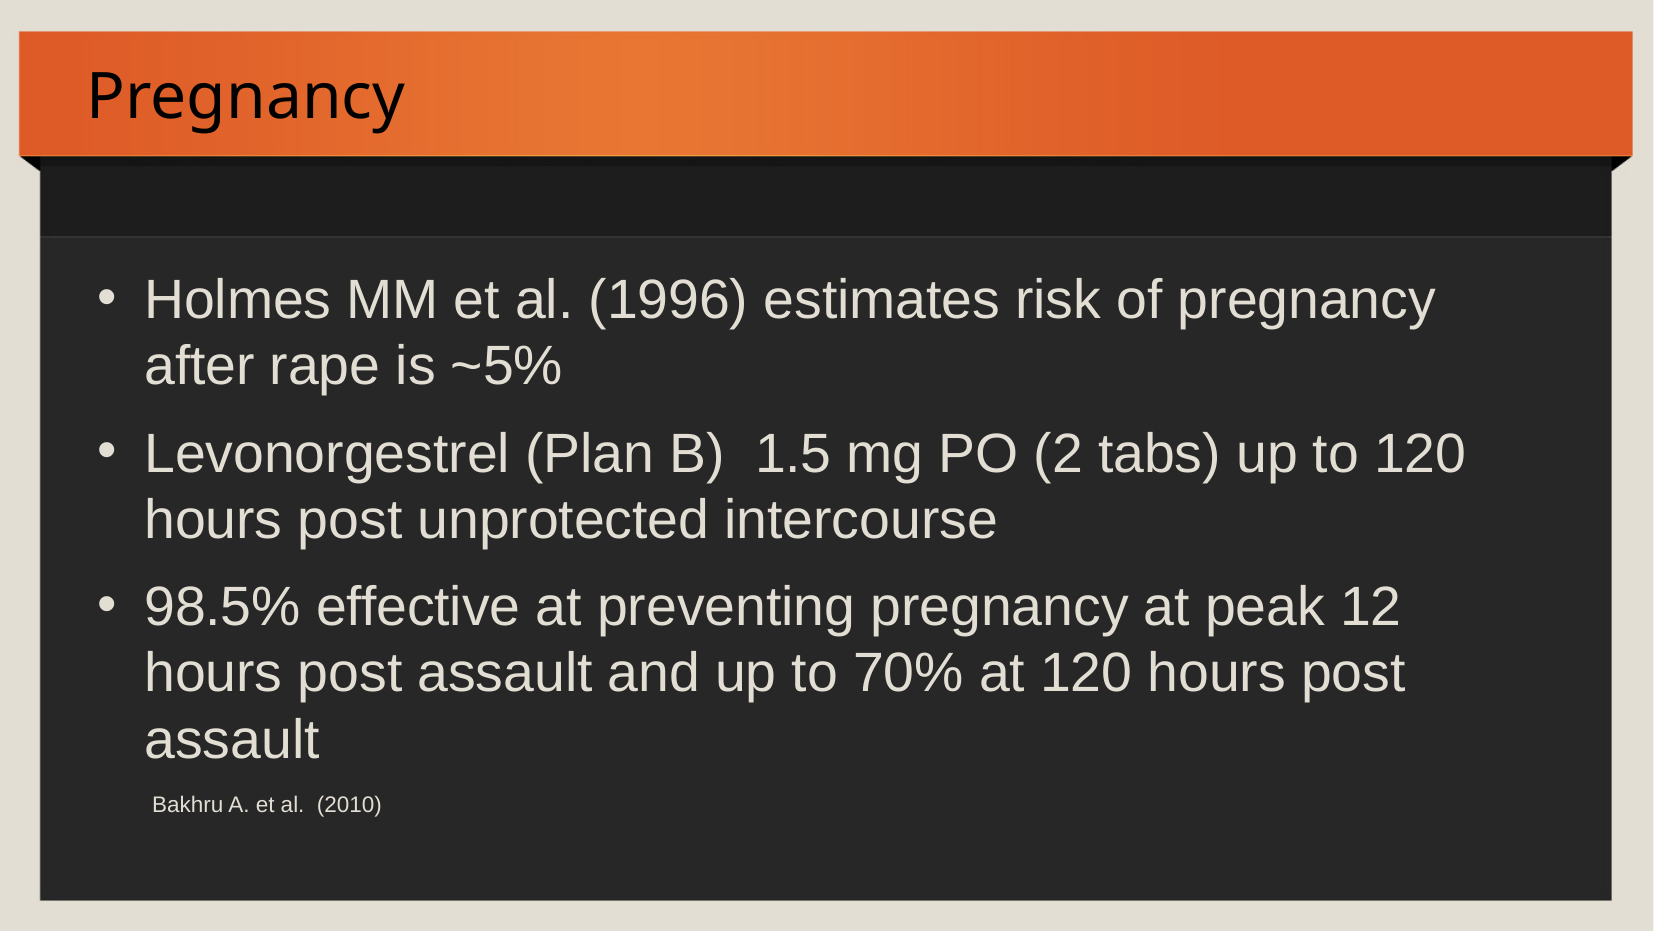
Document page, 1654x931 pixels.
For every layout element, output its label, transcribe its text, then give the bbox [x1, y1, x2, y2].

list Holmes MM et al. (1996) estimates risk of pregnancy after rape is ~5% Levonorgestrel (Plan B) 1.5 mg PO (2 tabs) up to 120 hours post unprotected intercourse 98.5% effective at preventing pregnancy at peak 12 hours post assault and up to 70% at 120 hours post assault Bakhru A. et al. (2010) [82, 255, 1571, 831]
picture [0, 0, 1654, 931]
title Pregnancy [71, 46, 1597, 140]
